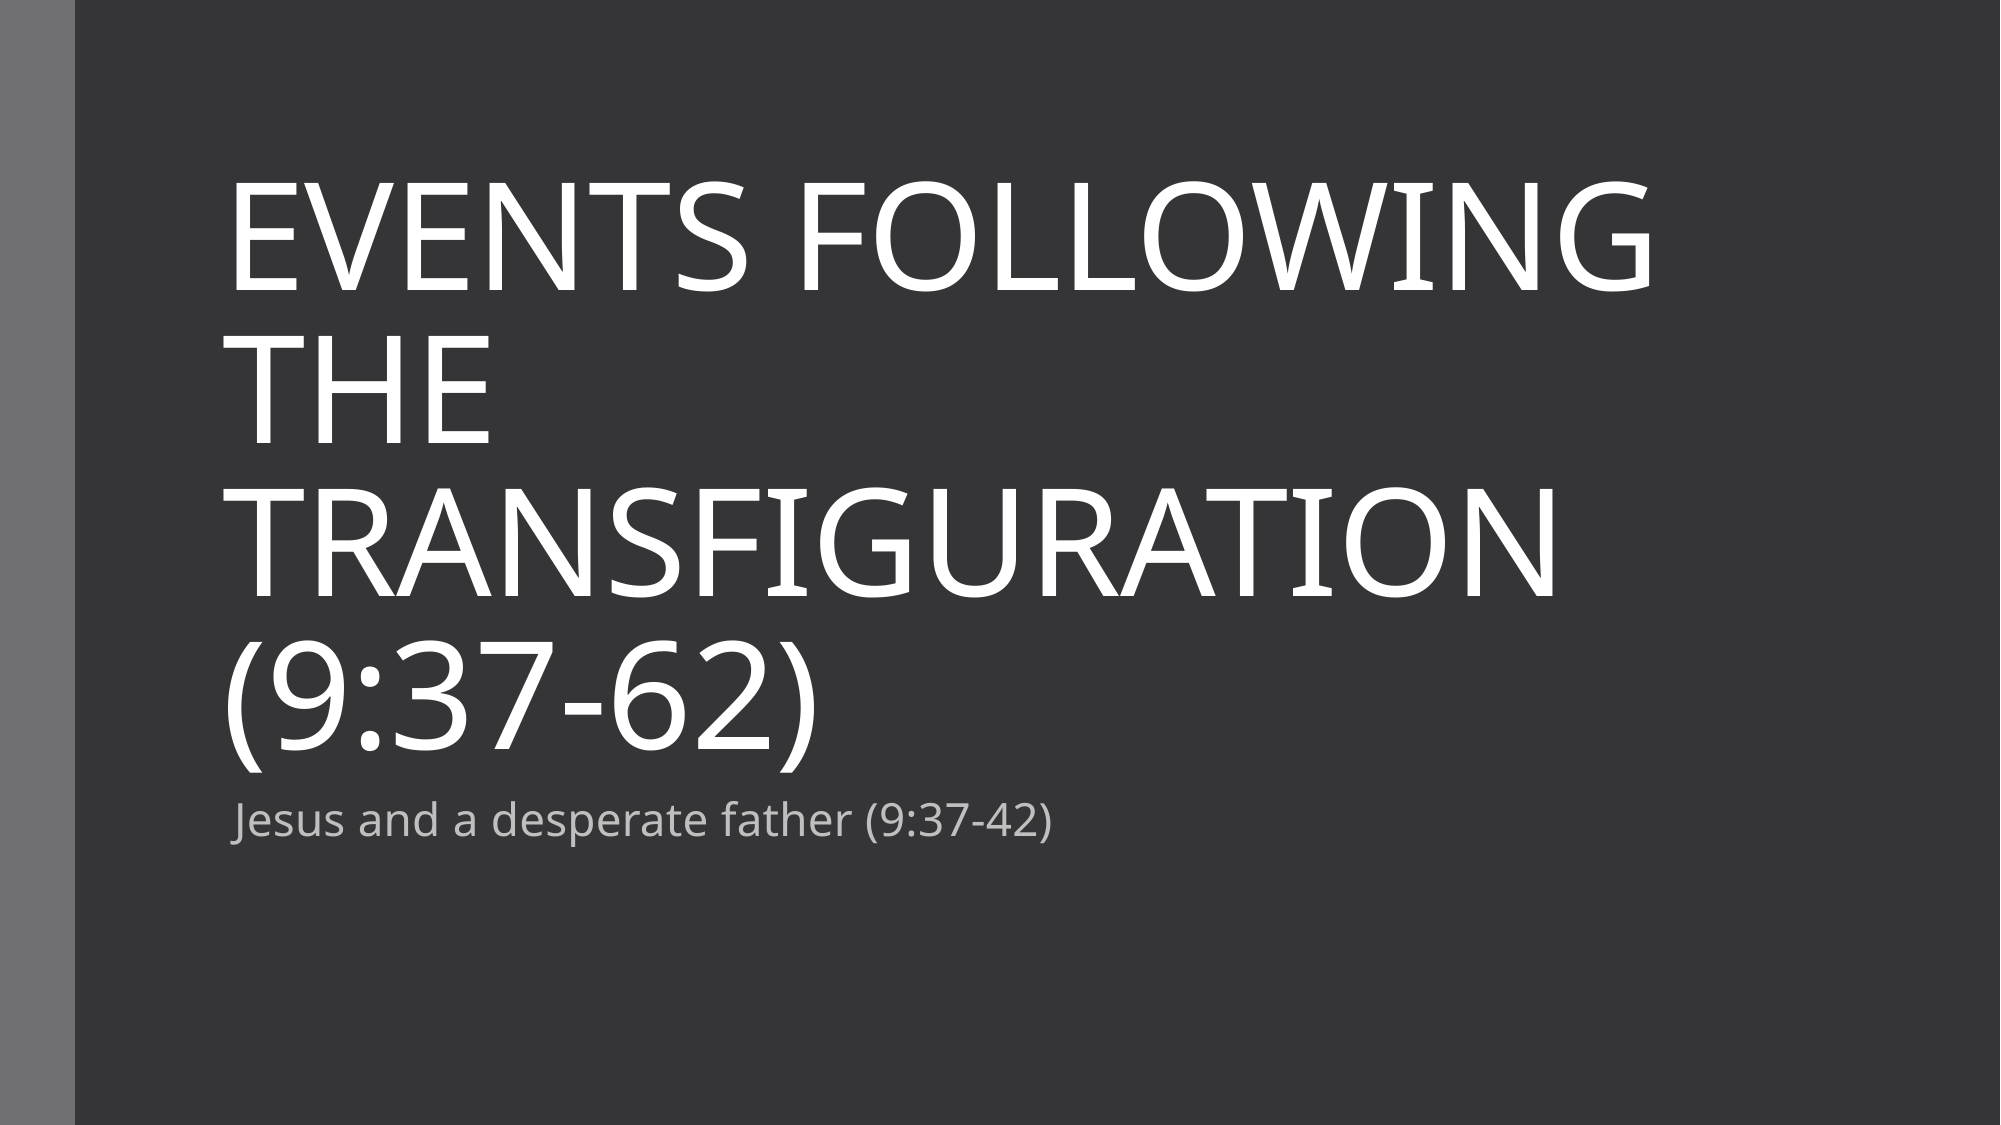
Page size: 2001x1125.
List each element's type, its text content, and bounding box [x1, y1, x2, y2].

subtitle Jesus and a desperate father (9:37-42) [206, 787, 1752, 1066]
title EVENTS FOLLOWING THE TRANSFIGURATION (9:37-62) [206, 124, 1752, 787]
